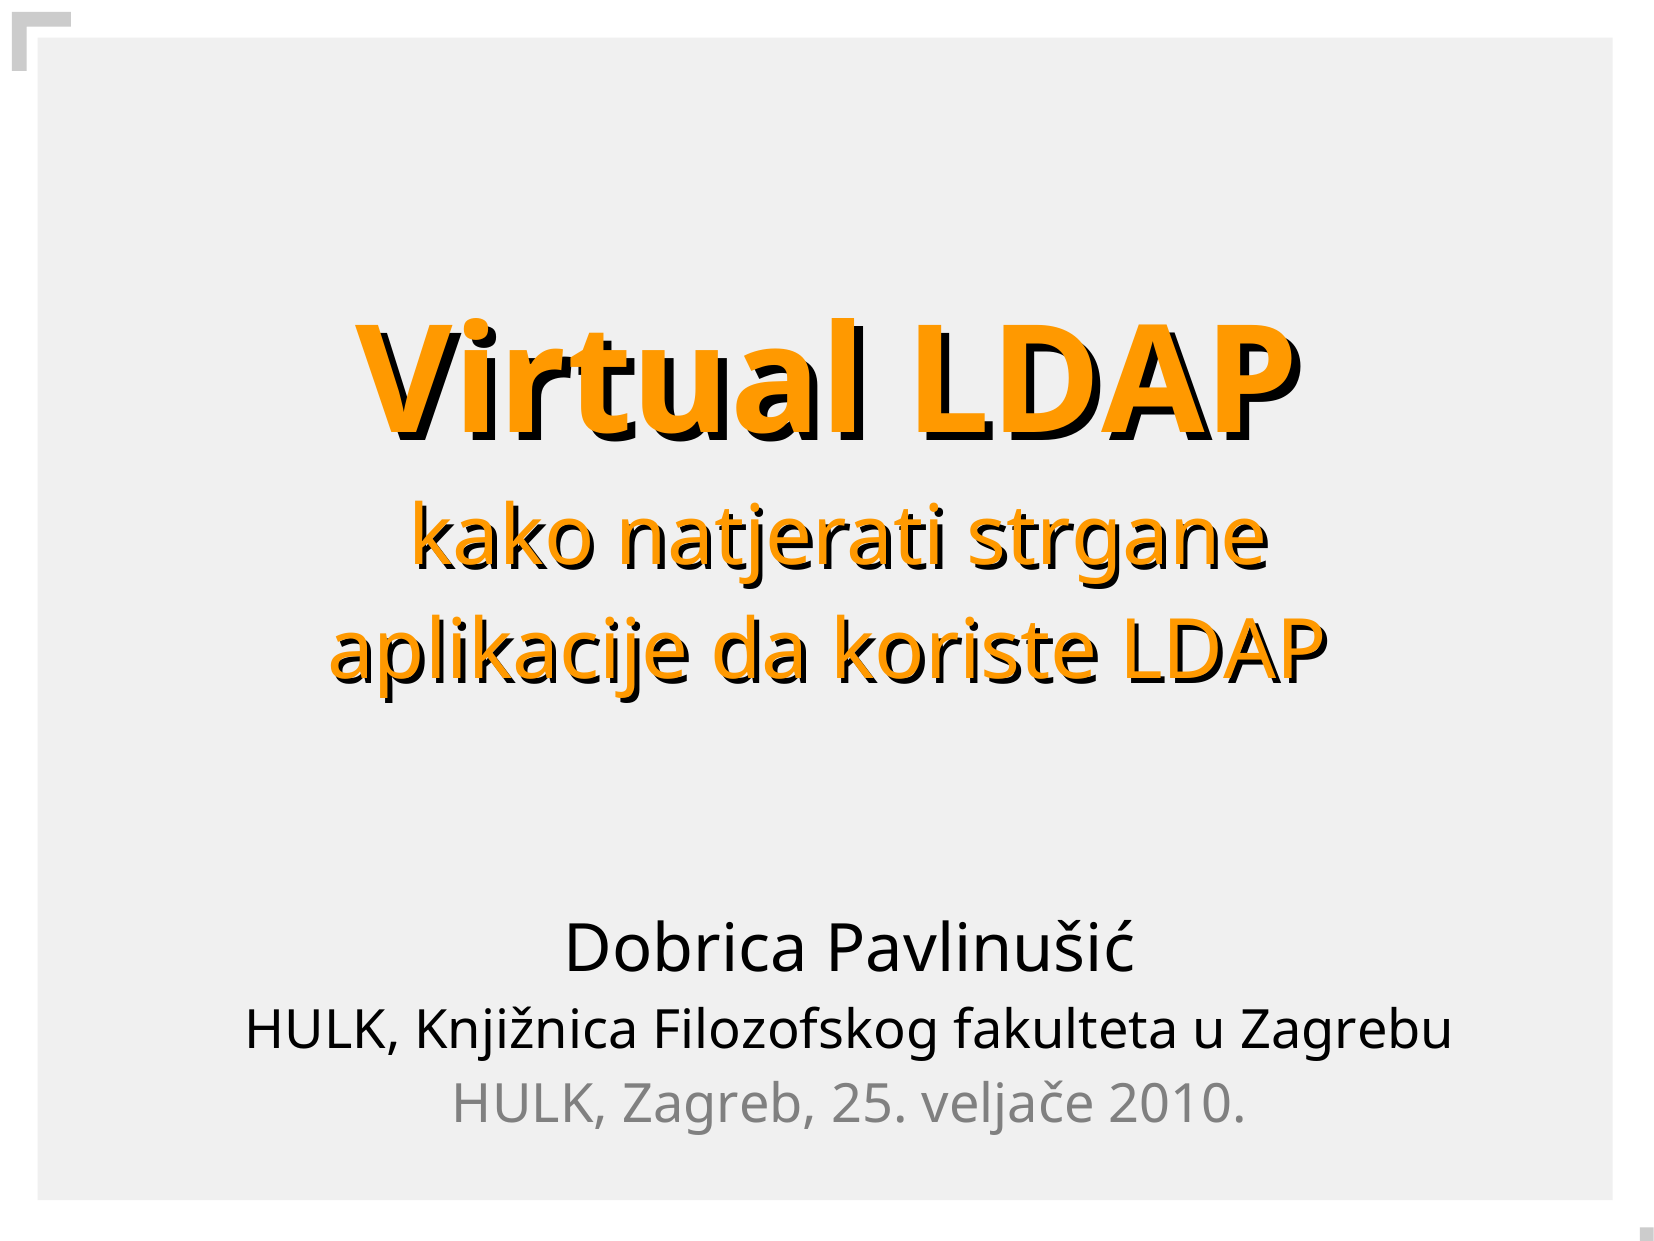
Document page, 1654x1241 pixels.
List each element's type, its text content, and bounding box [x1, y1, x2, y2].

list Dobrica Pavlinušić HULK, Knjižnica Filozofskog fakulteta u Zagrebu HULK, Zagreb, 25. veljače 2010. [121, 900, 1561, 1241]
title Virtual LDAP kako natjerati strgane aplikacije da koriste LDAP [121, 167, 1534, 808]
